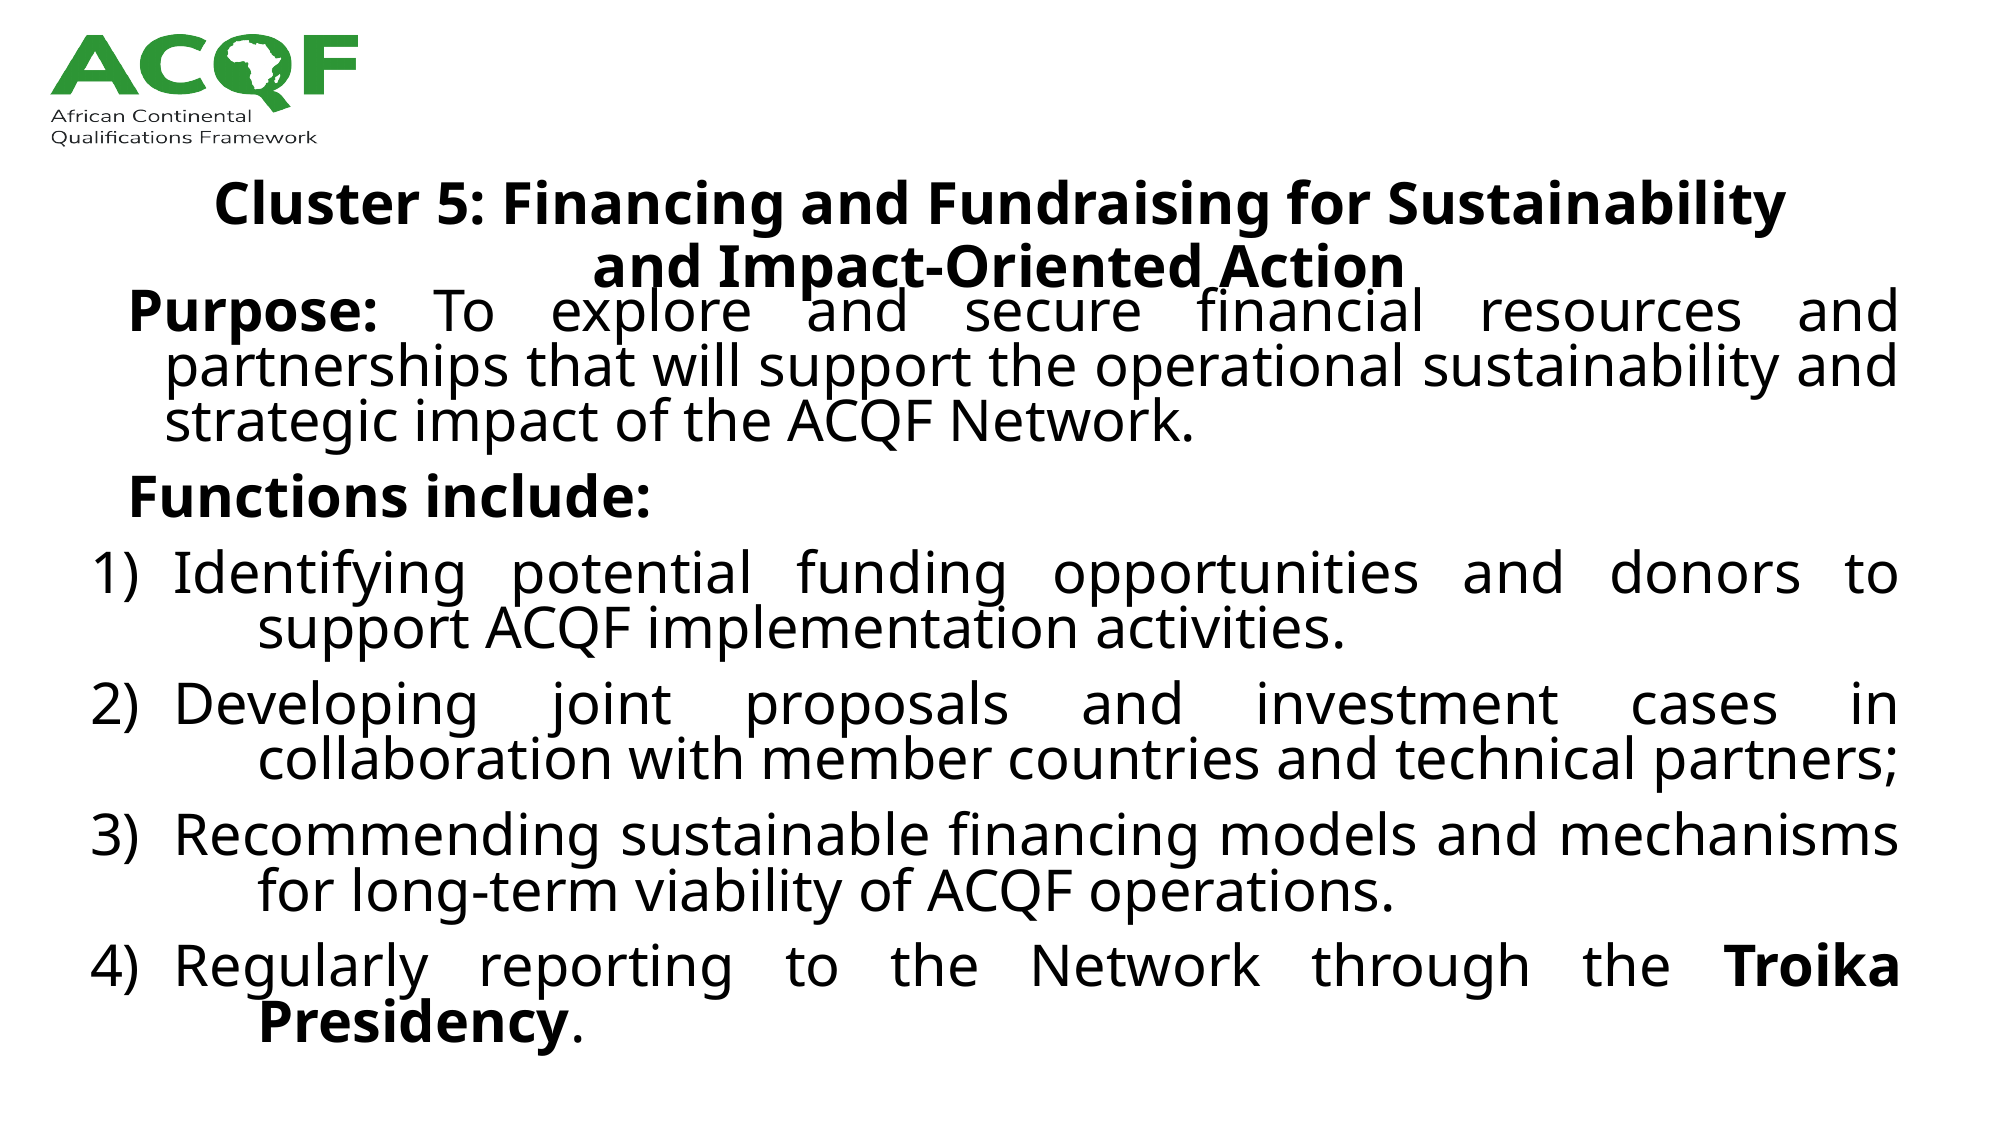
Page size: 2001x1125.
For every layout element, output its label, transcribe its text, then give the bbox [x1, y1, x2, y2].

title Cluster 5: Financing and Fundraising for Sustainability and Impact-Oriented Action [137, 167, 1863, 259]
list Purpose: To explore and secure financial resources and partnerships that will support the operational sustainability and strategic impact of the ACQF Network. Functions include: Identifying potential funding opportunities and donors to support ACQF implementation activities. Developing joint proposals and investment cases in collaboration with member countries and technical partners; Recommending sustainable financing models and mechanisms for long-term viability of ACQF operations. Regularly reporting to the Network through the Troika Presidency. [75, 279, 1918, 1091]
picture [50, 34, 358, 147]
